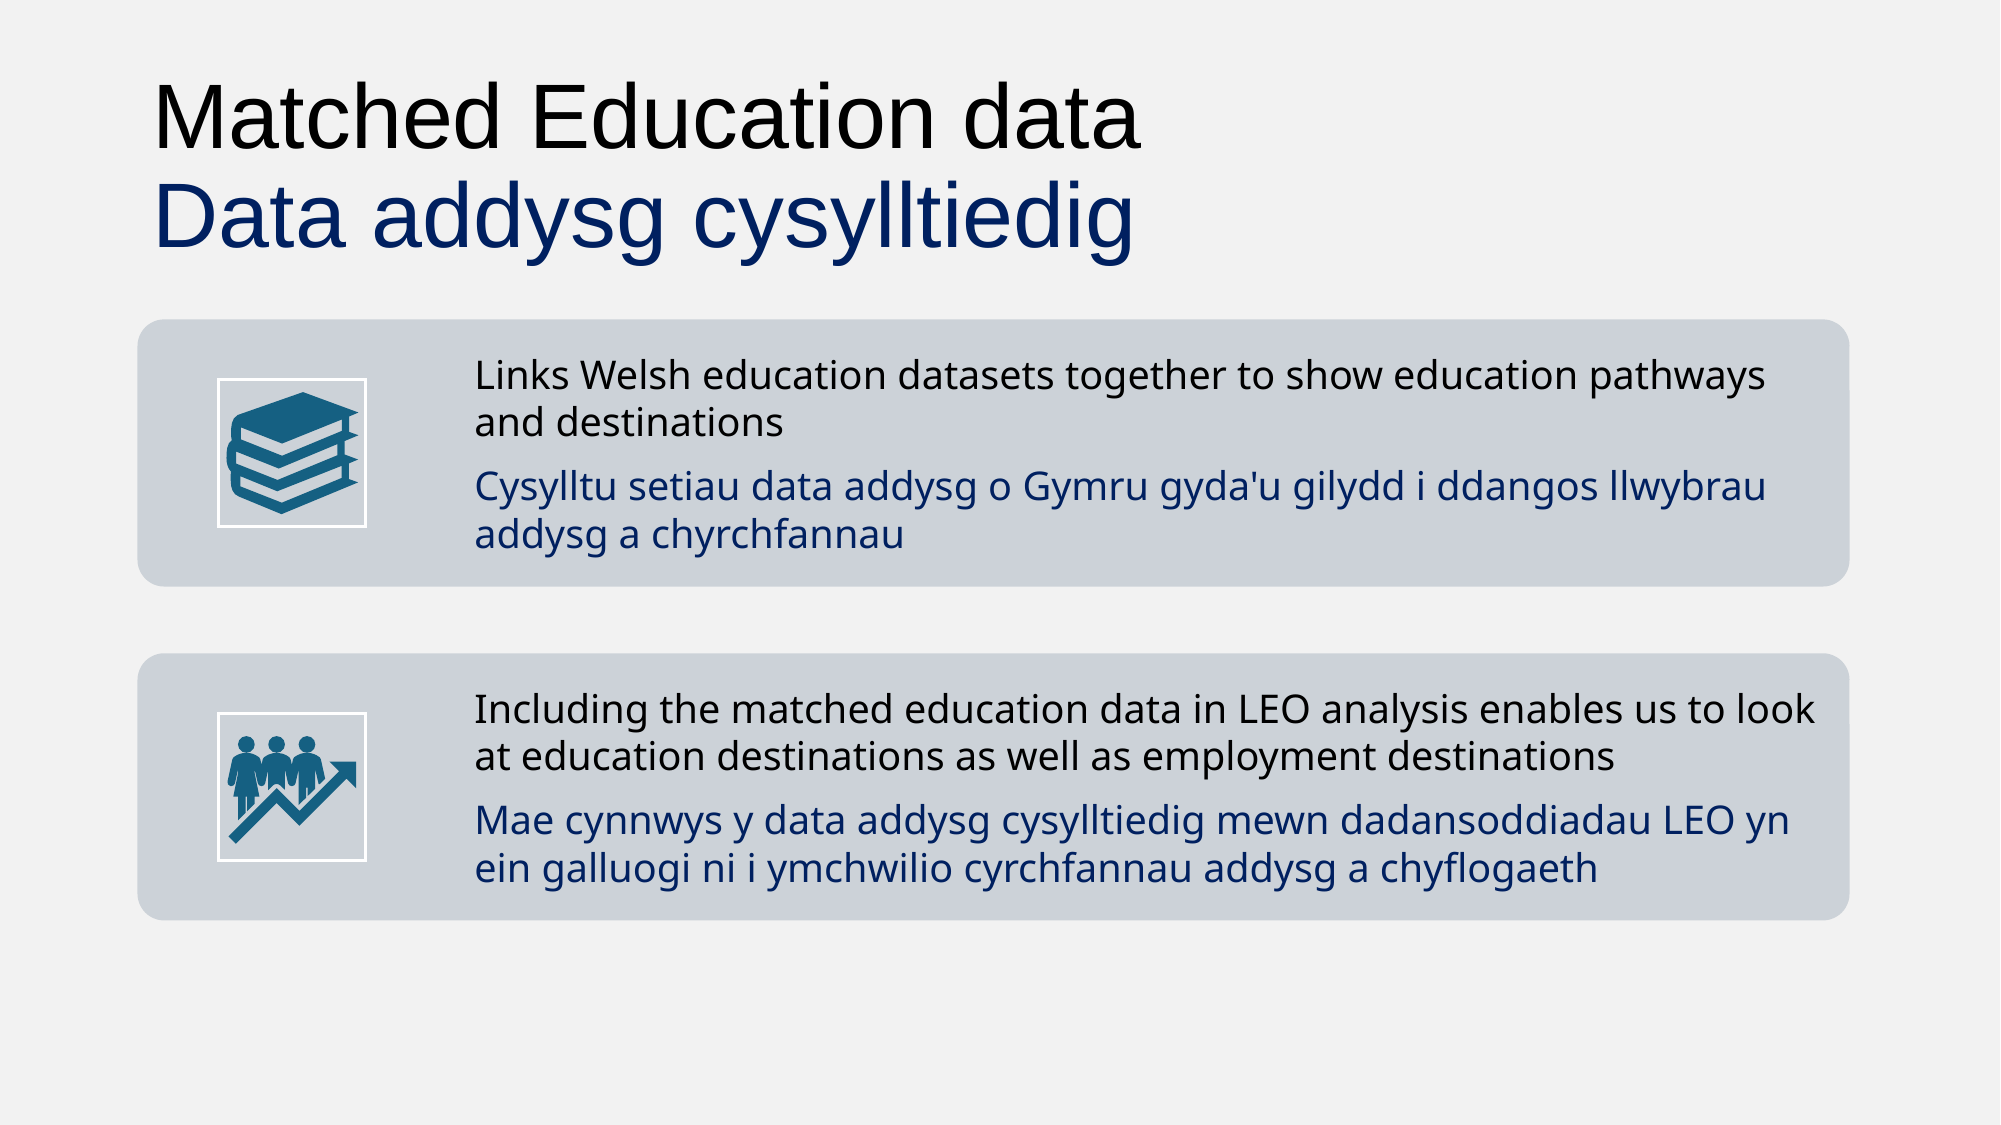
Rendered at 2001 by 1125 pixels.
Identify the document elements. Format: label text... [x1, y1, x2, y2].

text_box [137, 319, 445, 587]
text_box Links Welsh education datasets together to show education pathways and destinations Cysylltu setiau data addysg o Gymru gyda'u gilydd i ddangos llwybrau addysg a chyrchfannau [445, 319, 1850, 587]
text_box [137, 653, 445, 921]
text_box Including the matched education data in LEO analysis enables us to look at education destinations as well as employment destinations Mae cynnwys y data addysg cysylltiedig mewn dadansoddiadau LEO yn ein galluogi ni i ymchwilio cyrchfannau addysg a chyflogaeth [445, 653, 1850, 921]
title Matched Education data Data addysg cysylltiedig [137, 59, 1887, 278]
